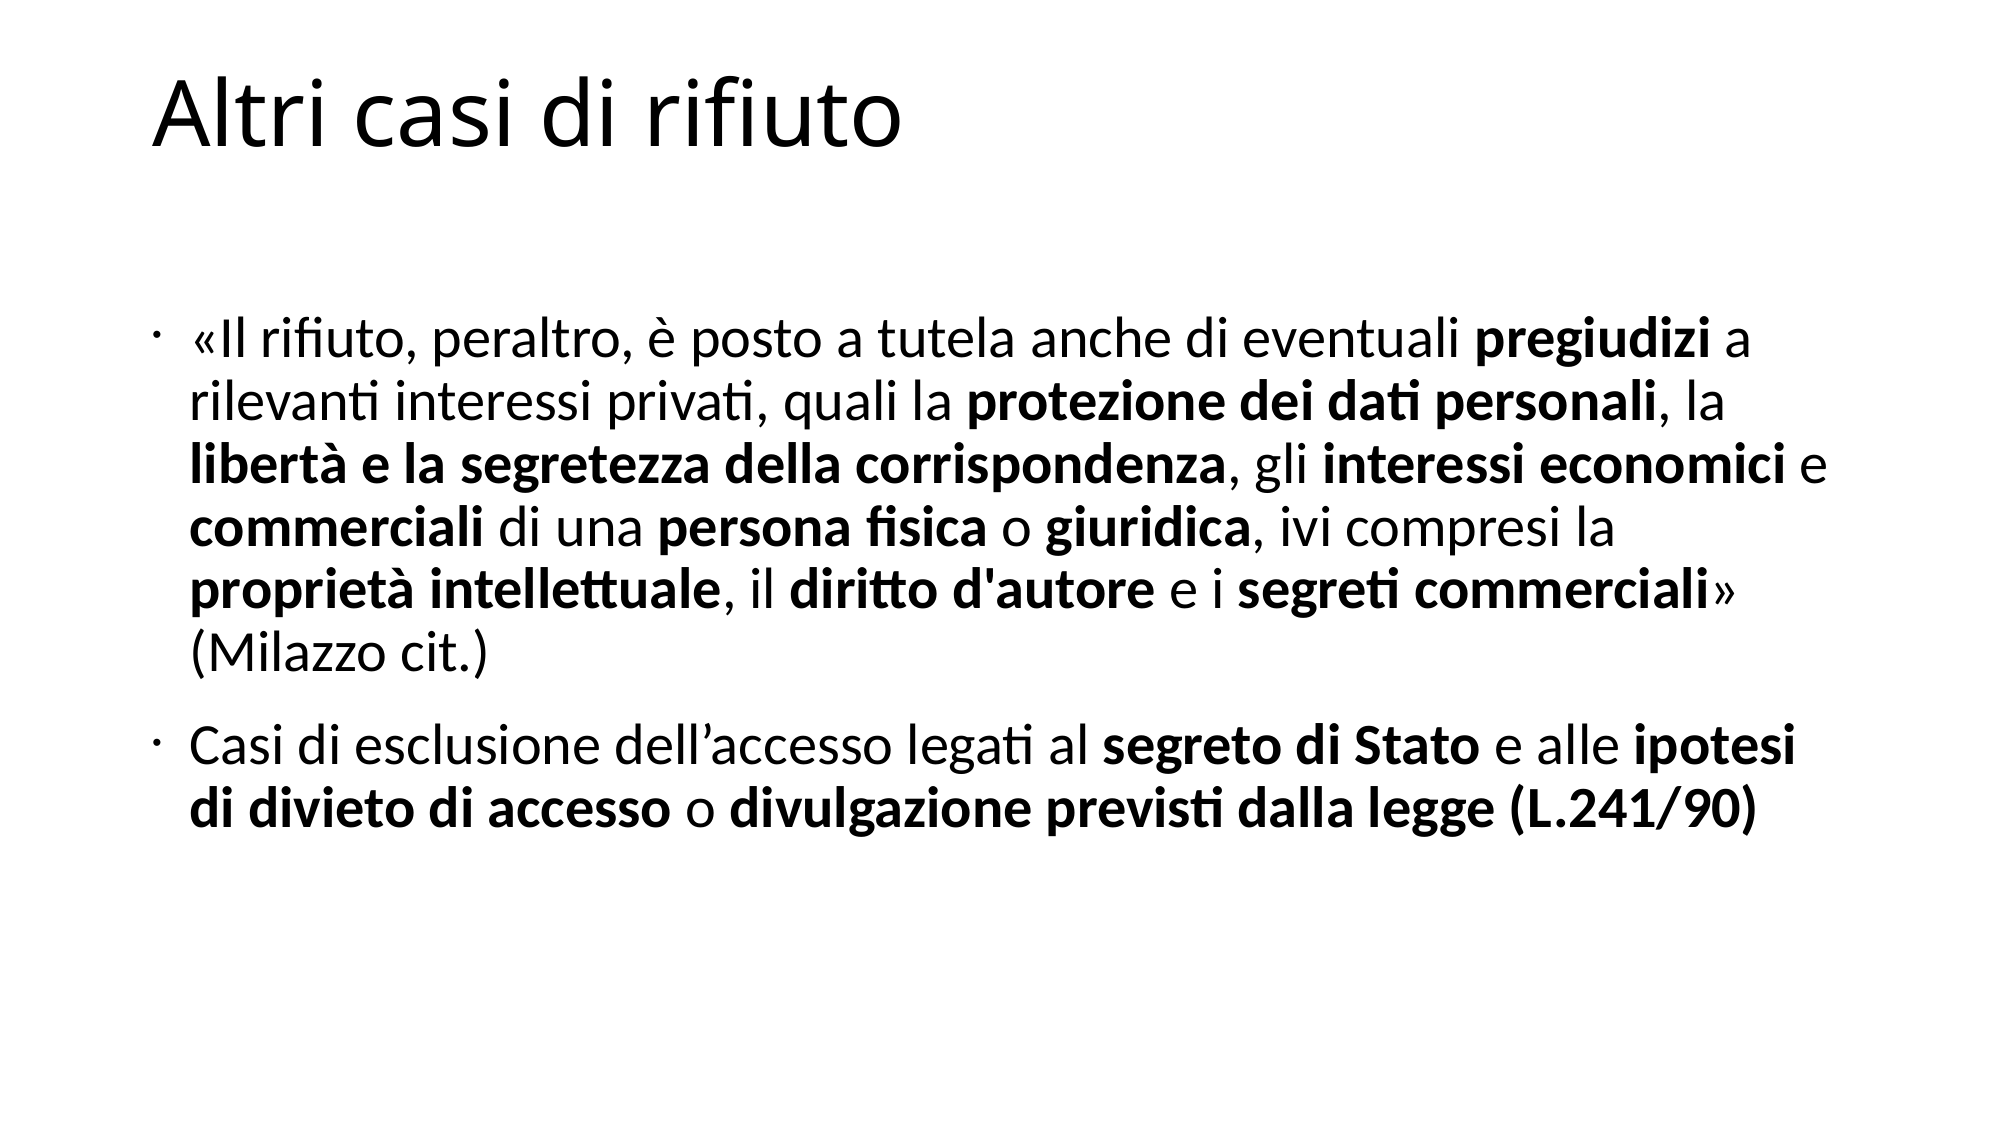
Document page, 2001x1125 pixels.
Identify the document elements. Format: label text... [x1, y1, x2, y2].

list «Il rifiuto, peraltro, è posto a tutela anche di eventuali pregiudizi a rilevanti interessi privati, quali la protezione dei dati personali, la libertà e la segretezza della corrispondenza, gli interessi economici e commerciali di una persona fisica o giuridica, ivi compresi la proprietà intellettuale, il diritto d'autore e i segreti commerciali» (Milazzo cit.) Casi di esclusione dell’accesso legati al segreto di Stato e alle ipotesi di divieto di accesso o divulgazione previsti dalla legge (L.241/90) [137, 299, 1863, 1014]
title Altri casi di rifiuto [137, 59, 1863, 278]
